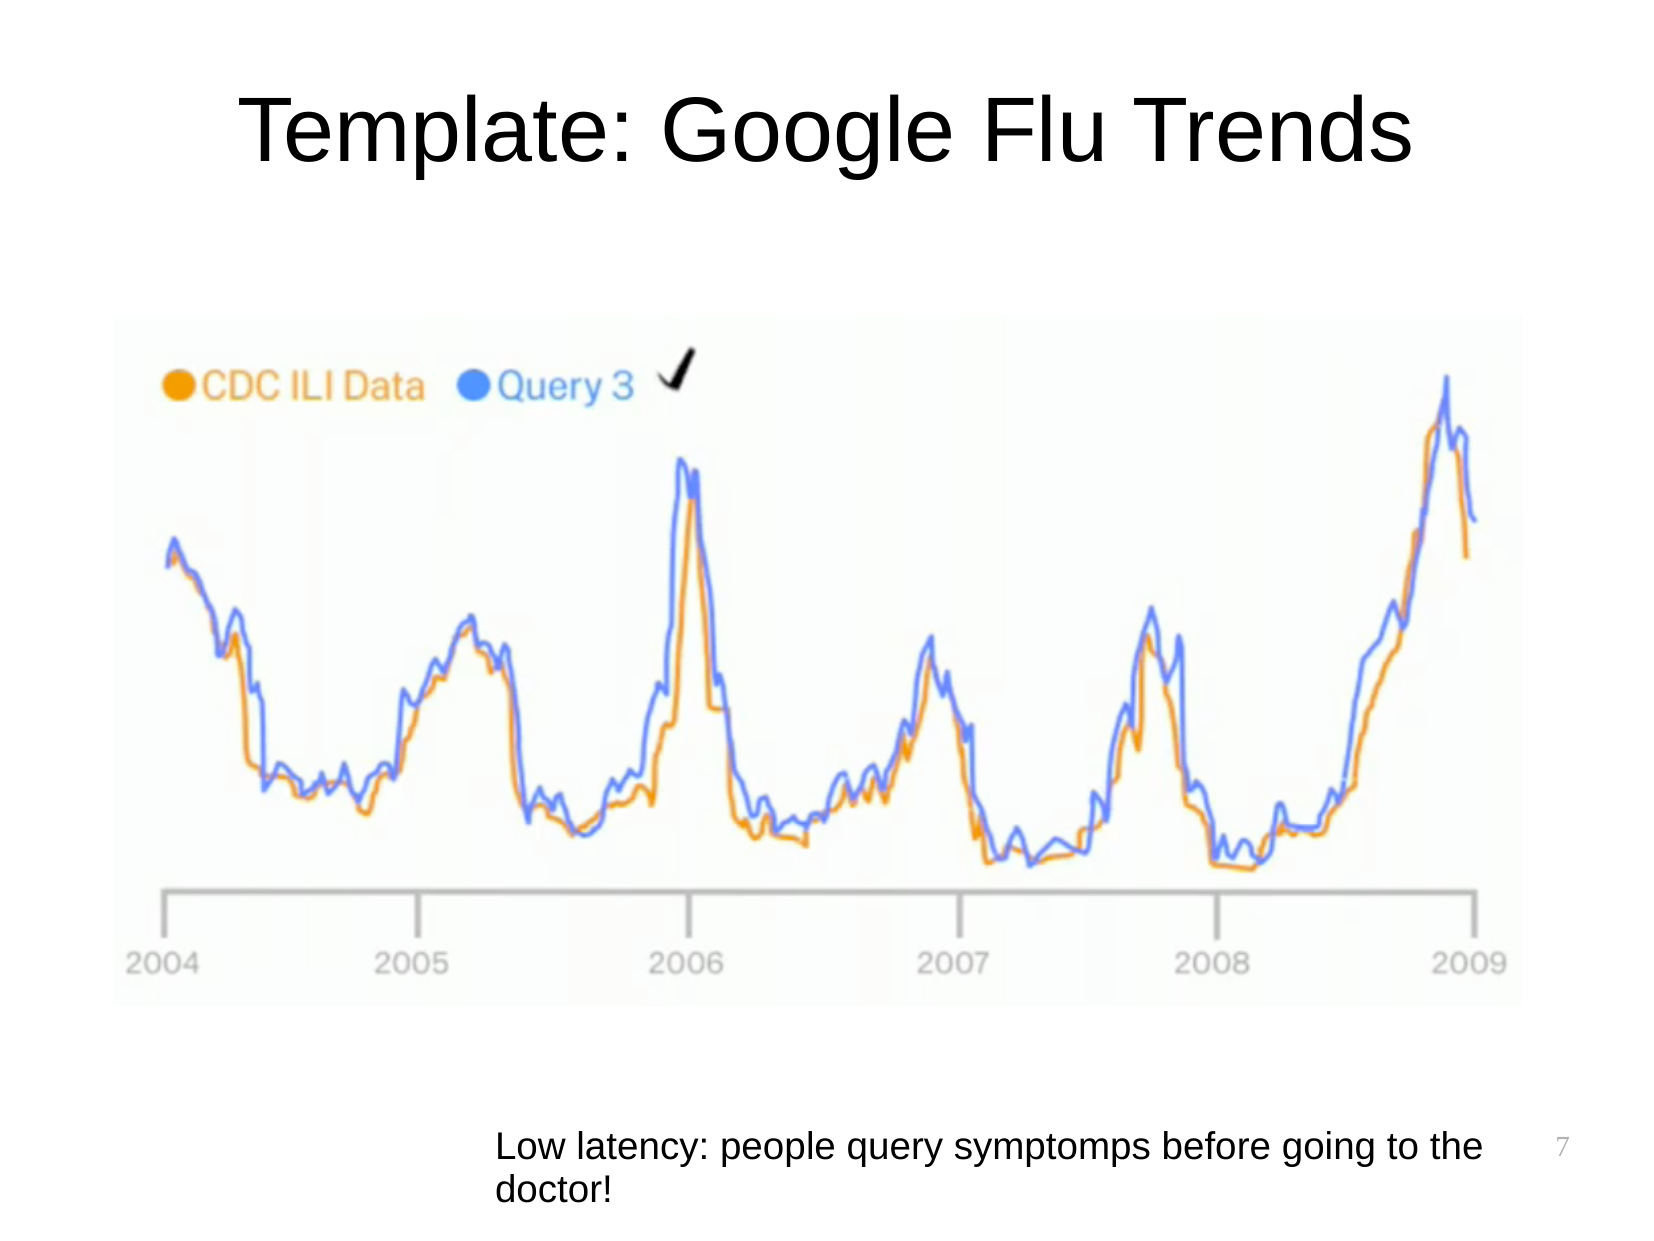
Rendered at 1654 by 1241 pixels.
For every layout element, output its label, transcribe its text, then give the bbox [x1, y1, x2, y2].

picture [113, 315, 1523, 1006]
text_box Low latency: people query symptomps before going to the doctor! [495, 1125, 1516, 1212]
title Template: Google Flu Trends [82, 25, 1571, 233]
